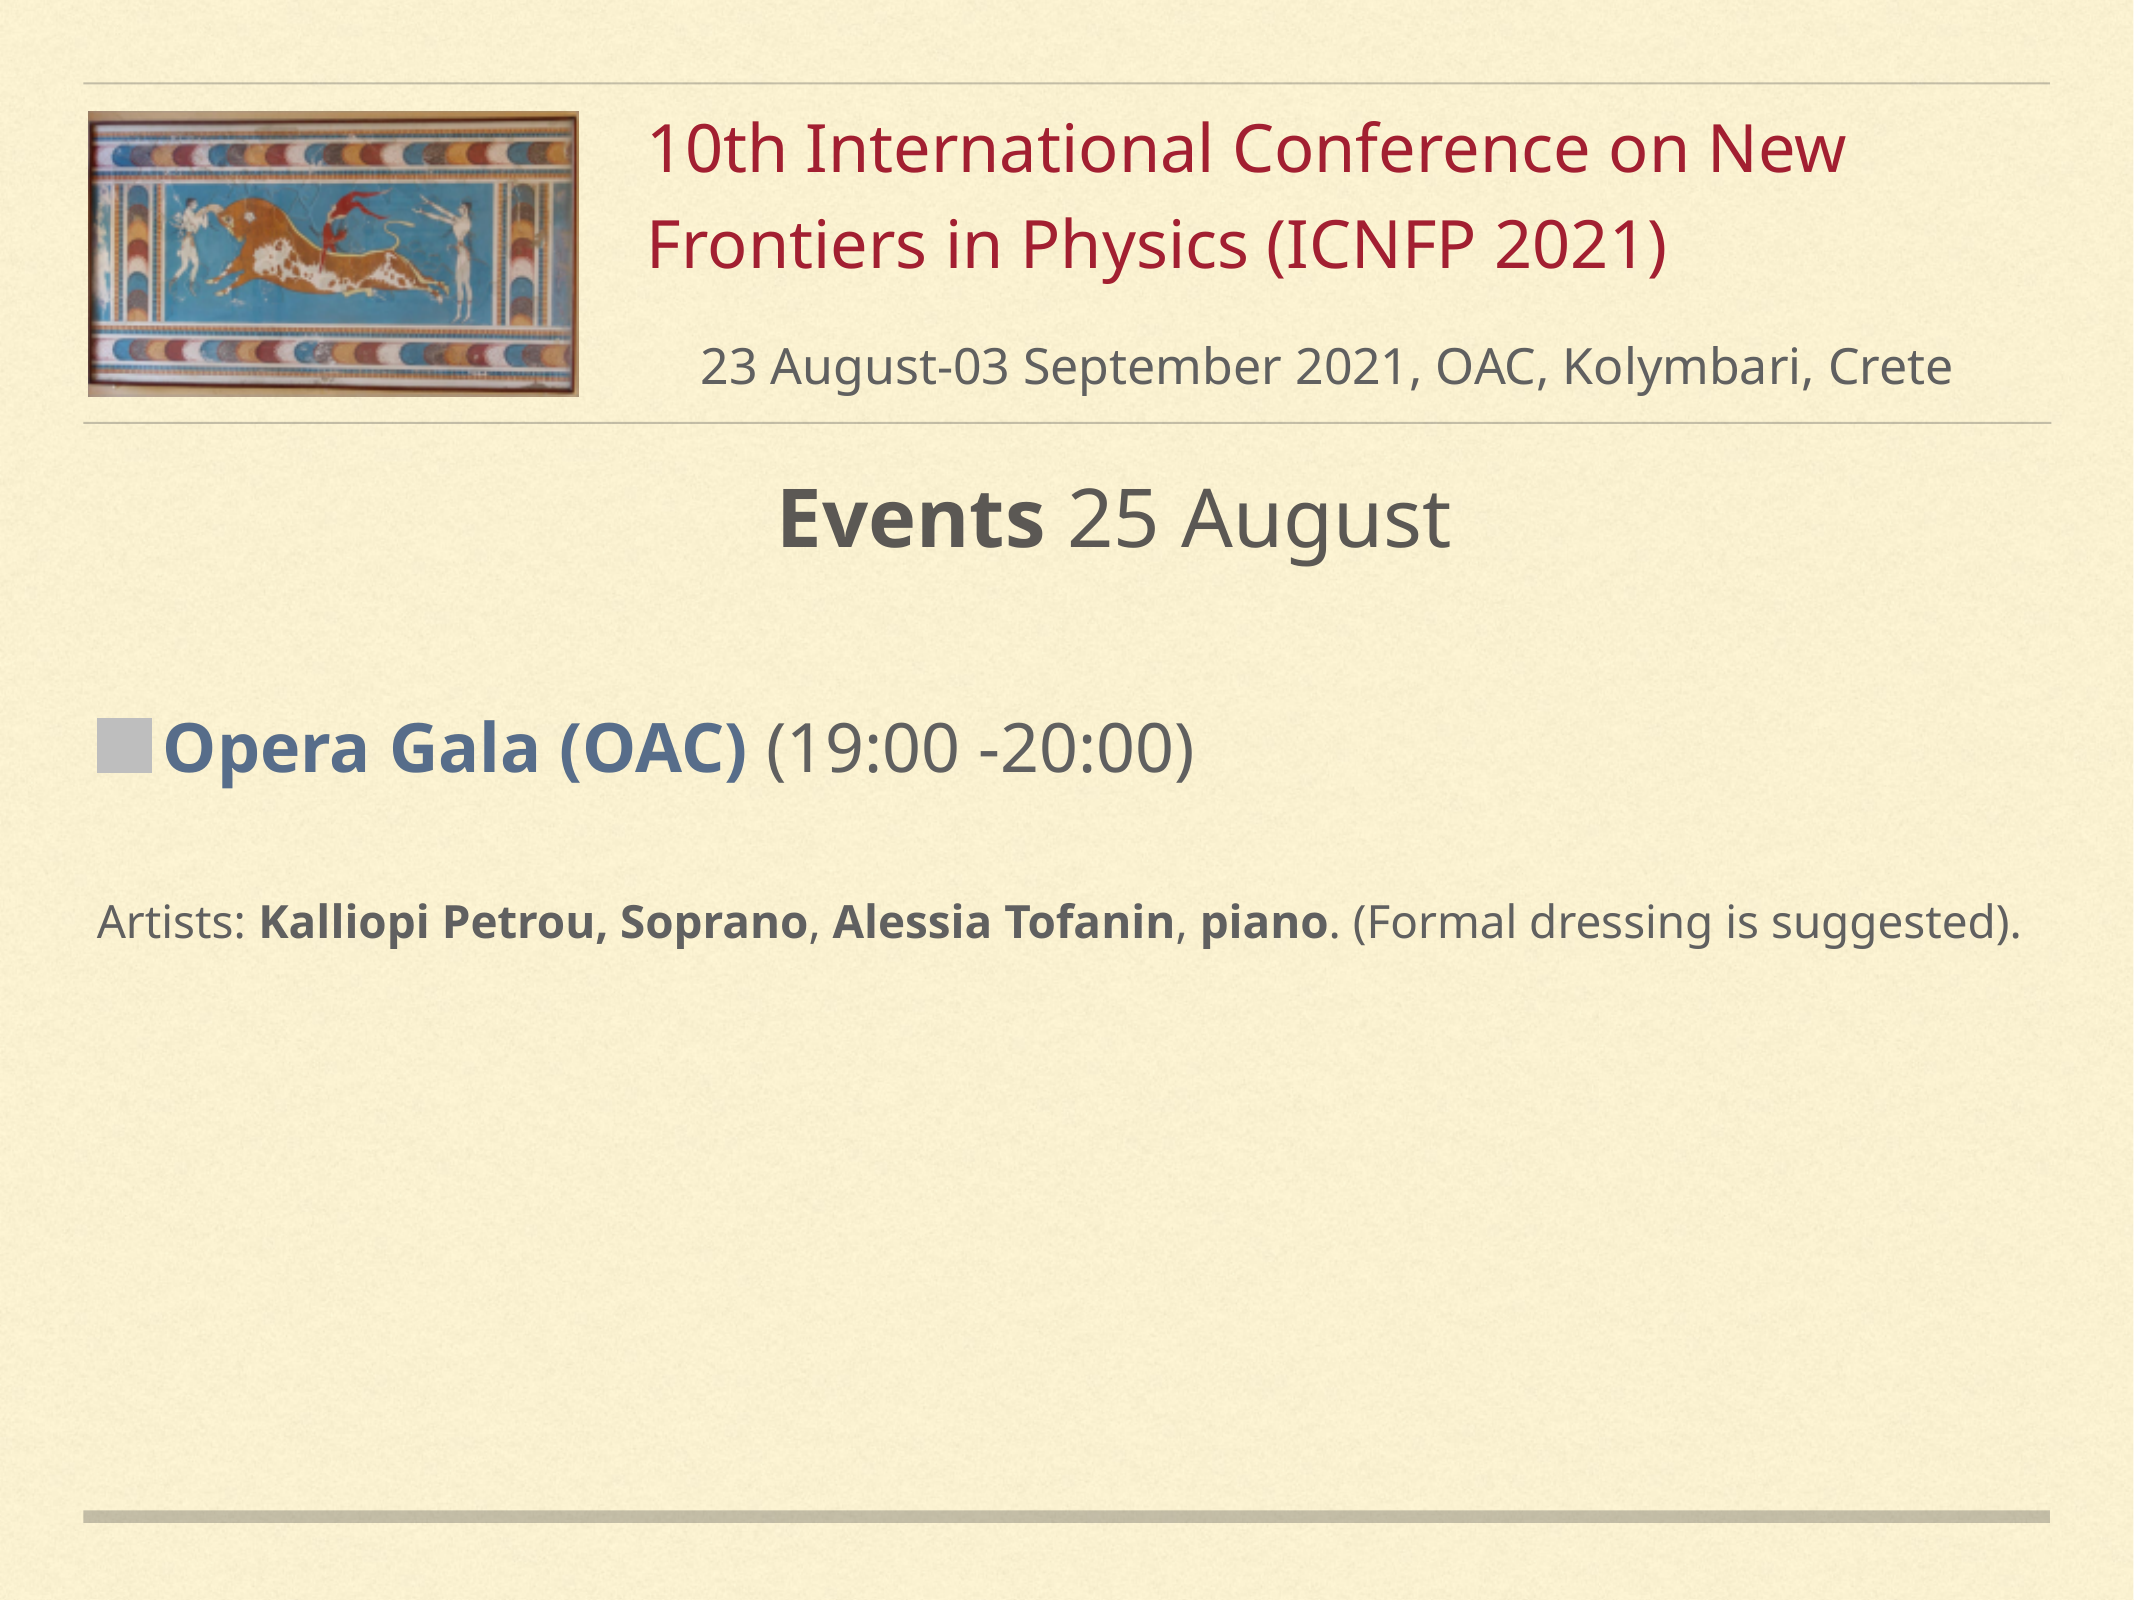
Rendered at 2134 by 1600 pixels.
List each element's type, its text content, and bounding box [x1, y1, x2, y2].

text_box 23 August-03 September 2021, OAC, Kolymbari, Crete [520, 326, 2134, 403]
list Opera Gala (OAC) (19:00 -20:00) Artists: Kalliopi Petrou, Soprano, Alessia Tofanin, piano. (Formal dressing is suggested). [88, 696, 2045, 1380]
title 10th International Conference on New Frontiers in Physics (ICNFP 2021) [638, 66, 2130, 305]
picture [0, 0, 2134, 1600]
text_box Events 25 August [449, 457, 1801, 572]
